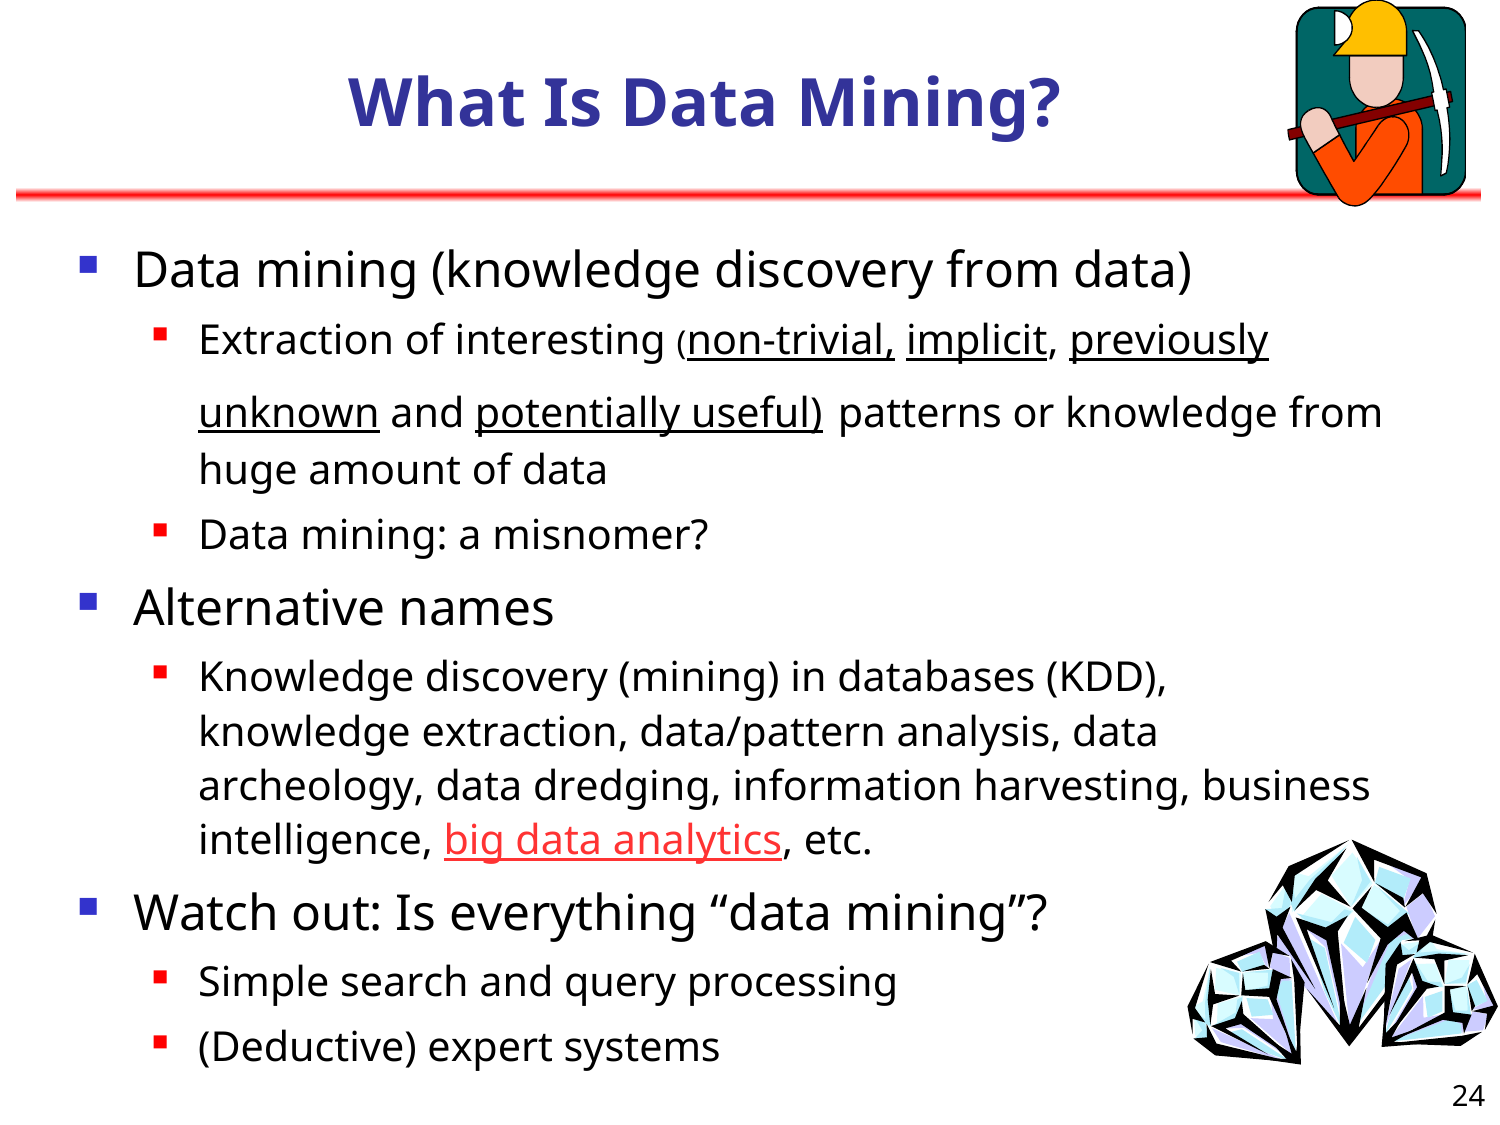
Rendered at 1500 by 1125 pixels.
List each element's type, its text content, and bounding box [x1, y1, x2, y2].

text_box <number> [1187, 1067, 1500, 1125]
picture [1287, 0, 1466, 213]
title What Is Data Mining? [147, 49, 1263, 151]
picture [1187, 837, 1500, 1067]
list Data mining (knowledge discovery from data) Extraction of interesting (non-trivial, implicit, previously unknown and potentially useful) patterns or knowledge from huge amount of data Data mining: a misnomer? Alternative names Knowledge discovery (mining) in databases (KDD), knowledge extraction, data/pattern analysis, data archeology, data dredging, information harvesting, business intelligence, big data analytics, etc. Watch out: Is everything “data mining”? Simple search and query processing (Deductive) expert systems [62, 224, 1400, 1081]
